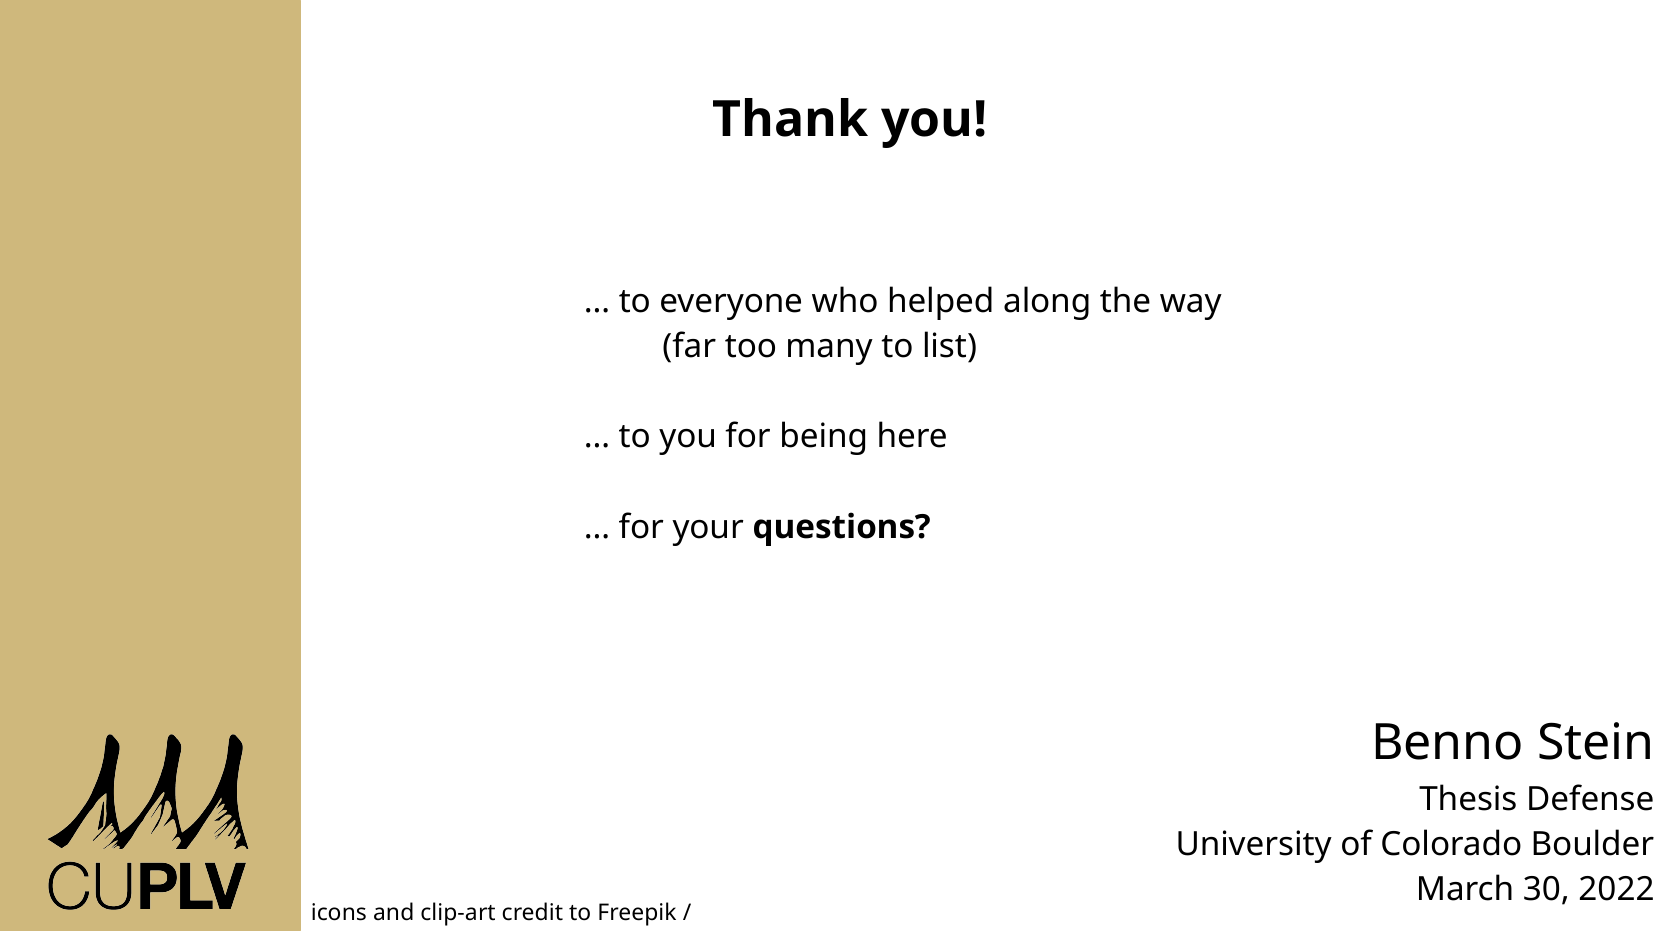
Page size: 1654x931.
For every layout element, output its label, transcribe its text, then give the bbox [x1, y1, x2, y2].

picture [36, 707, 261, 931]
text_box Benno Stein Thesis Defense University of Colorado Boulder March 30, 2022 [1201, 706, 1629, 900]
title … to everyone who helped along the way (far too many to list) … to you for being here … for your questions? [583, 187, 1538, 638]
text_box [0, 0, 300, 931]
title Thank you! [712, 47, 1029, 187]
text_box icons and clip-art credit to Freepik / flaticon.com [310, 895, 788, 931]
